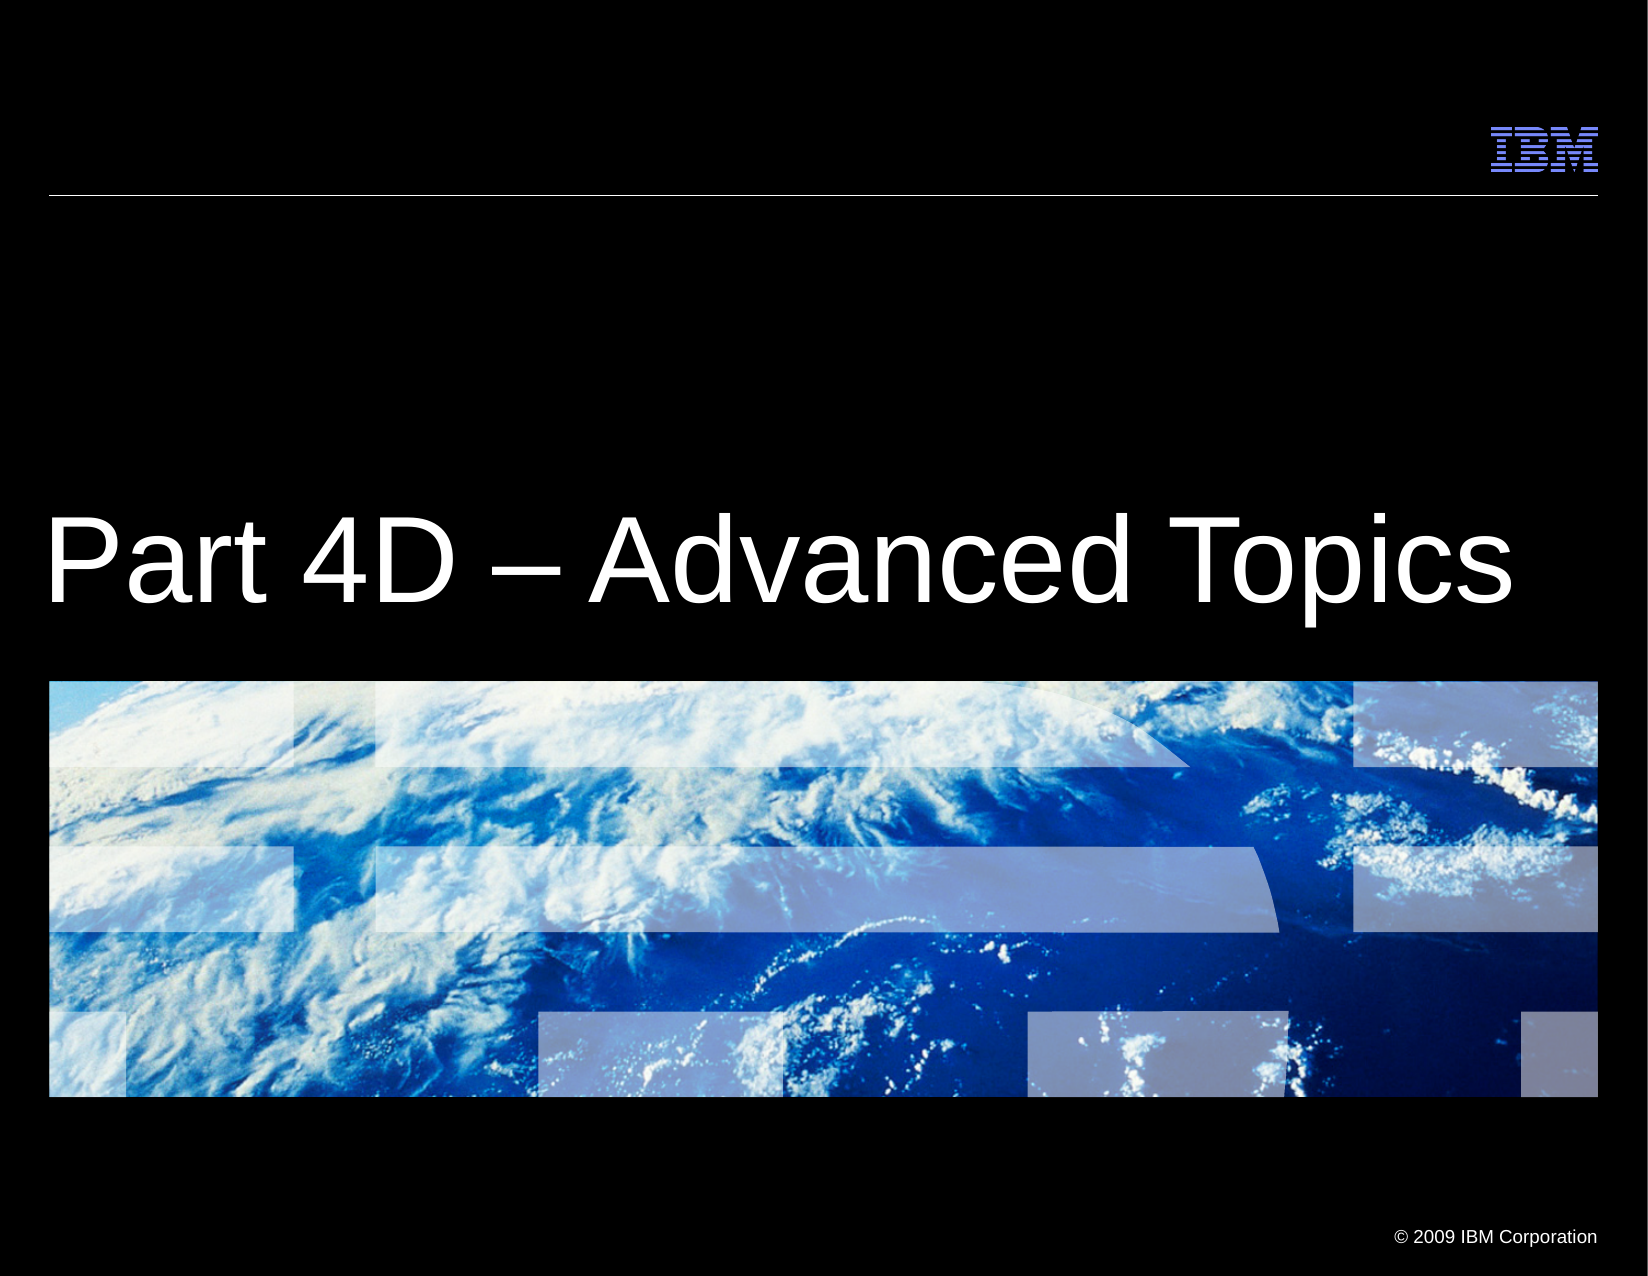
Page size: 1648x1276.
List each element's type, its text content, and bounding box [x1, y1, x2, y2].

picture [1491, 127, 1598, 172]
title Part 4D – Advanced Topics [25, 263, 1598, 638]
picture [49, 681, 1598, 1097]
